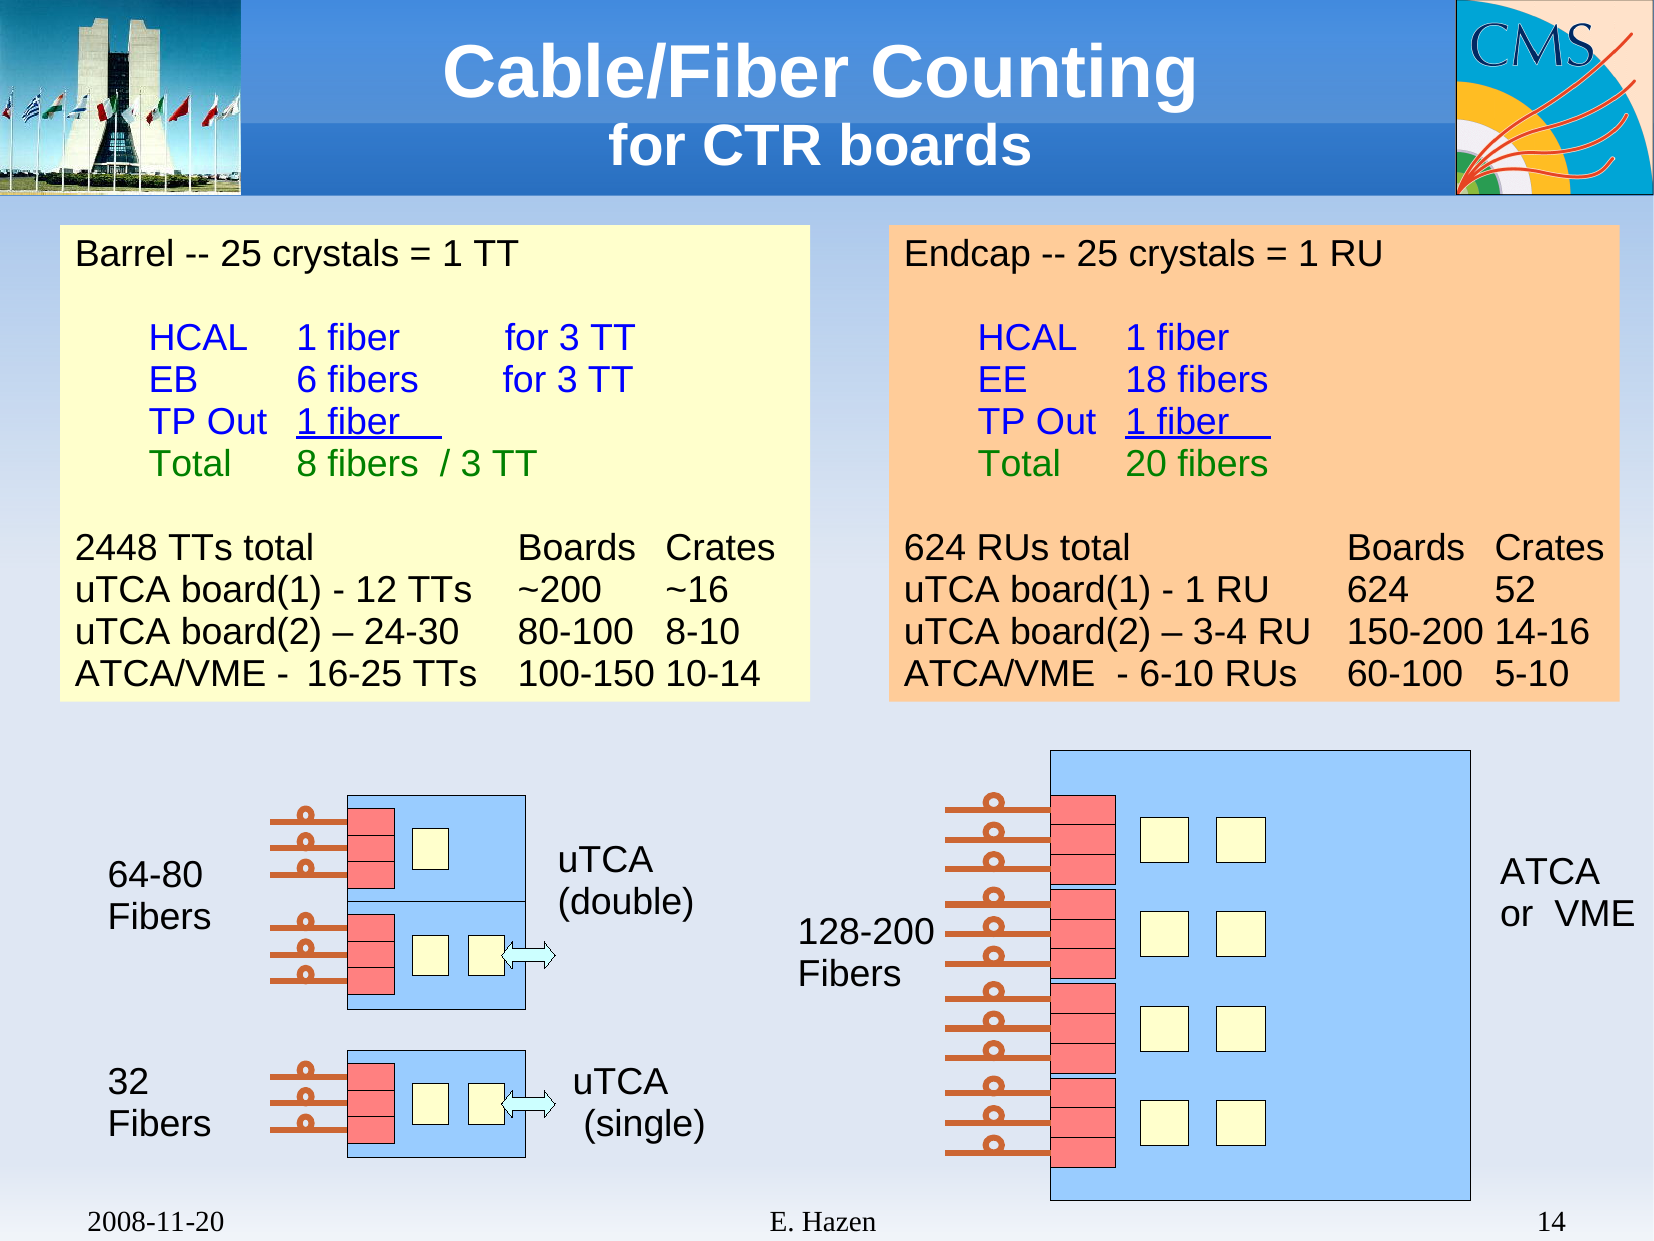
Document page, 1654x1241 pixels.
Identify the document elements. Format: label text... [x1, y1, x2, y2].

text_box 128-200 Fibers [780, 900, 953, 1005]
picture [0, 0, 1654, 1241]
text_box 64-80 Fibers [90, 842, 230, 948]
text_box ATCA or VME [1482, 840, 1654, 945]
text_box Endcap -- 25 crystals = 1 RU HCAL 1 fiber EE 18 fibers TP Out 1 fiber Total 20 fibers 624 RUs total Boards Crates uTCA board(1) - 1 RU 624 52 uTCA board(2) – 3-4 RU 150-200 14-16 ATCA/VME - 6-10 RUs 60-100 5-10 [889, 225, 1620, 702]
title Cable/Fiber Counting for CTR boards [76, 0, 1565, 208]
text_box [347, 1050, 555, 1158]
text_box uTCA (double) [540, 827, 713, 933]
picture [1565, 114, 1628, 153]
text_box [347, 795, 556, 1010]
text_box uTCA (single) [555, 1050, 724, 1155]
text_box 32 Fibers [90, 1050, 230, 1155]
text_box [1050, 750, 1471, 1201]
text_box Barrel -- 25 crystals = 1 TT HCAL 1 fiber for 3 TT EB 6 fibers for 3 TT TP Out 1 fiber Total 8 fibers / 3 TT 2448 TTs total Boards Crates uTCA board(1) - 12 TTs ~200 ~16 uTCA board(2) – 24-30 80-100 8-10 ATCA/VME - 16-25 TTs 100-150 10-14 [60, 225, 811, 702]
picture [1565, 0, 1654, 184]
